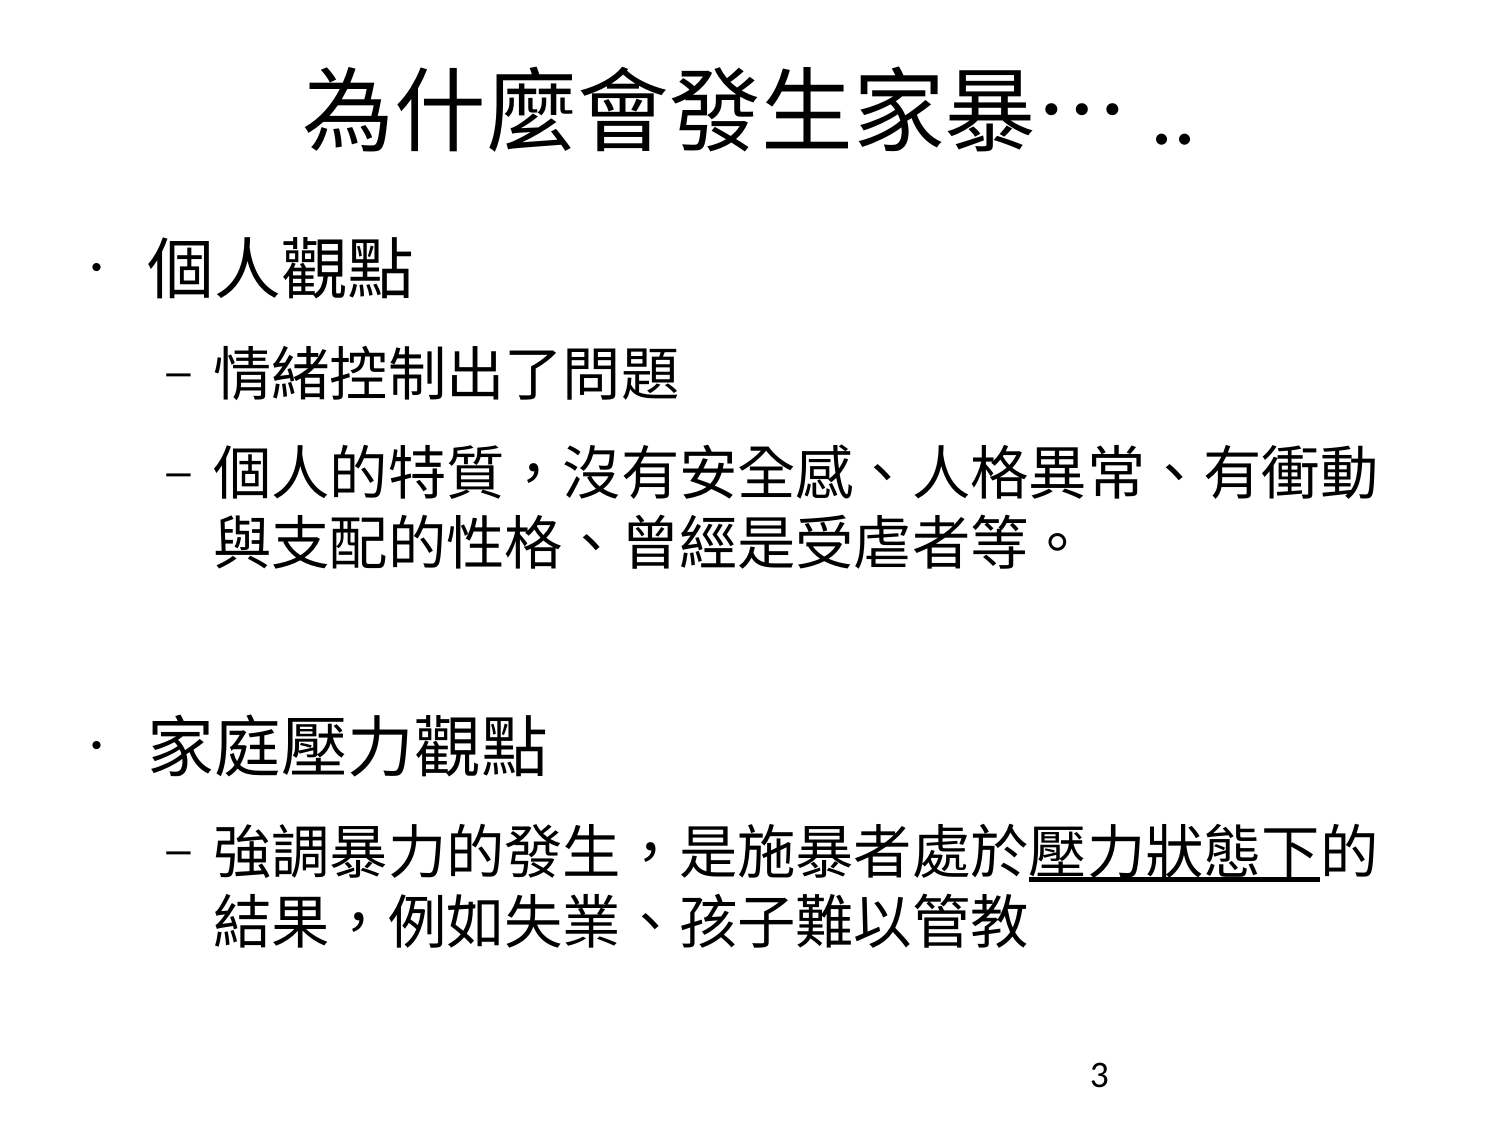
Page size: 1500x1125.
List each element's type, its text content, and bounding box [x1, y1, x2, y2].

list 個人觀點 情緒控制出了問題 個人的特質，沒有安全感、人格異常、有衝動與支配的性格、曾經是受虐者等。 家庭壓力觀點 強調暴力的發生，是施暴者處於壓力狀態下的結果，例如失業、孩子難以管教 [76, 219, 1427, 963]
slide_number <編號> [1074, 1042, 1425, 1103]
title 為什麼會發生家暴….. [75, 45, 1425, 233]
